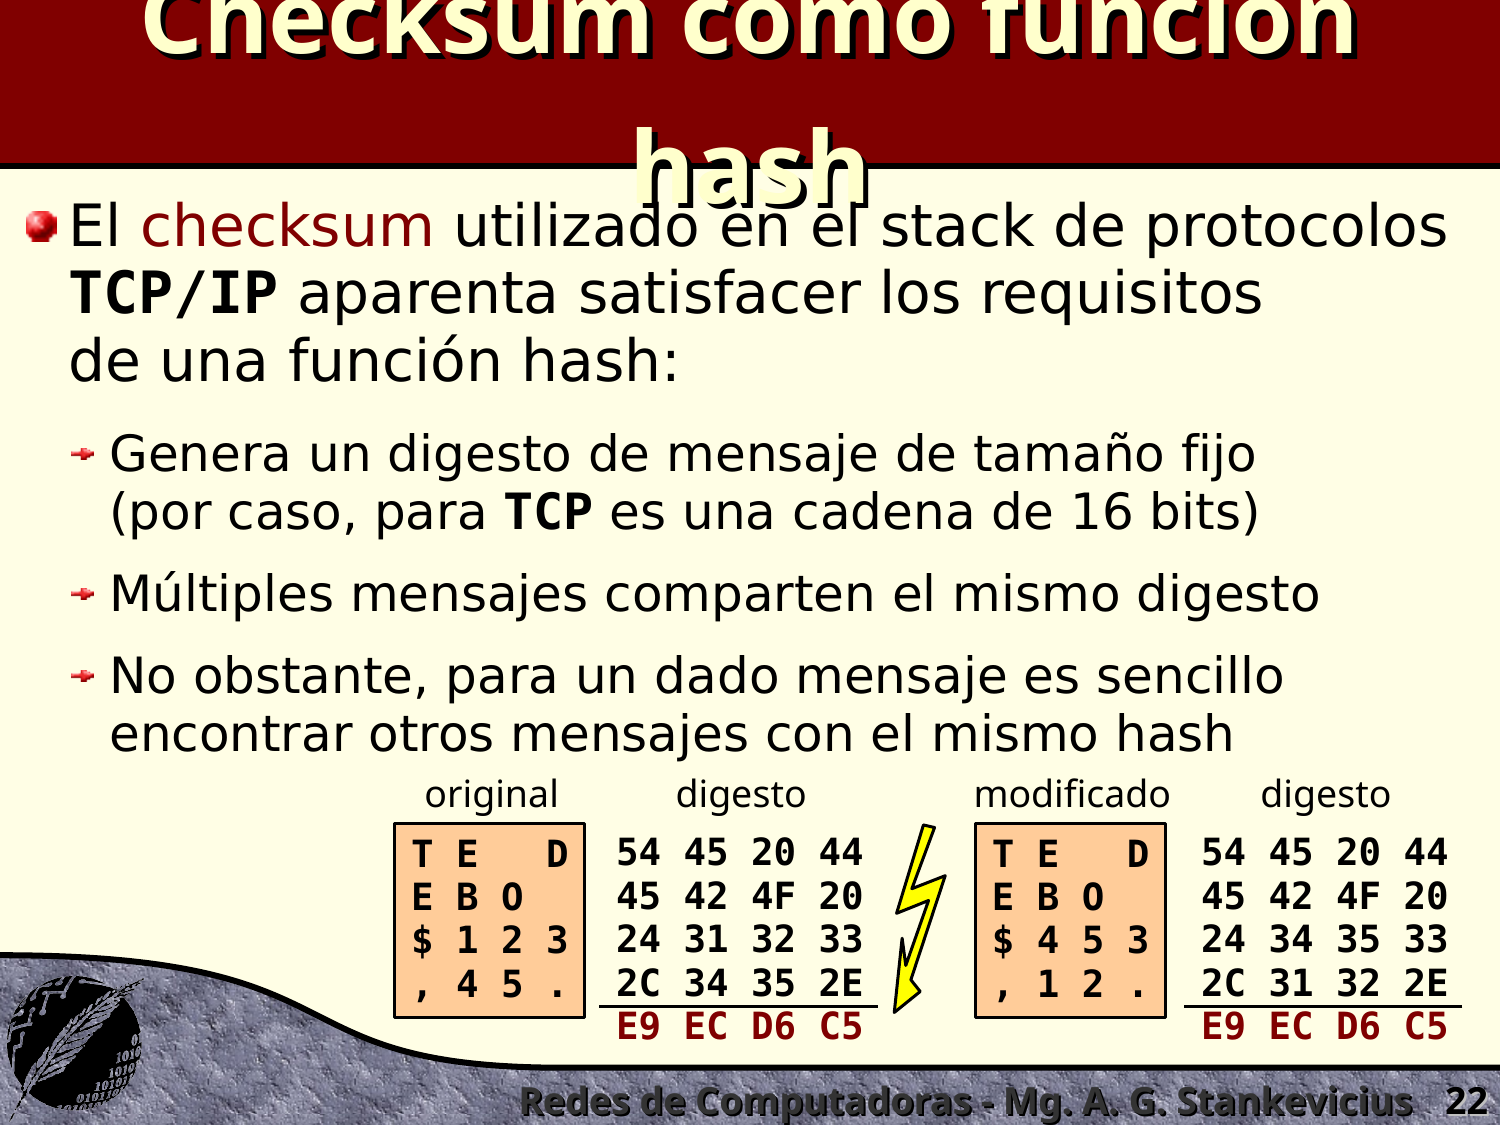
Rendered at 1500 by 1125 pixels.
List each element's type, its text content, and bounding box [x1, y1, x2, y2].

text_box digesto [1245, 760, 1404, 823]
text_box T E D E B O $ 1 2 3 , 4 5 . [394, 823, 585, 1018]
text_box 54 45 20 44 45 42 4F 20 24 31 32 33 2C 34 35 2E E9 EC D6 C5 [601, 823, 879, 1059]
list El checksum utilizado en el stack de protocolos TCP/IP aparenta satisfacer los requisitos de una función hash: Genera un digesto de mensaje de tamaño fijo (por caso, para TCP es una cadena de 16 bits) Múltiples mensajes comparten el mismo digesto No obstante, para un dado mensaje es sencillo encontrar otros mensajes con el mismo hash [11, 192, 1486, 921]
text_box modificado [958, 760, 1181, 828]
text_box T E D E B O $ 4 5 3 , 1 2 . [975, 823, 1166, 1018]
title Checksum como función hash [15, 5, 1485, 160]
picture [790, 1100, 795, 1110]
text_box digesto [660, 760, 820, 823]
text_box 54 45 20 44 45 42 4F 20 24 34 35 33 2C 31 32 2E E9 EC D6 C5 [1186, 823, 1464, 1059]
text_box [894, 824, 946, 1013]
picture [0, 959, 1500, 1125]
text_box original [409, 760, 568, 822]
picture [1047, 1100, 1054, 1110]
